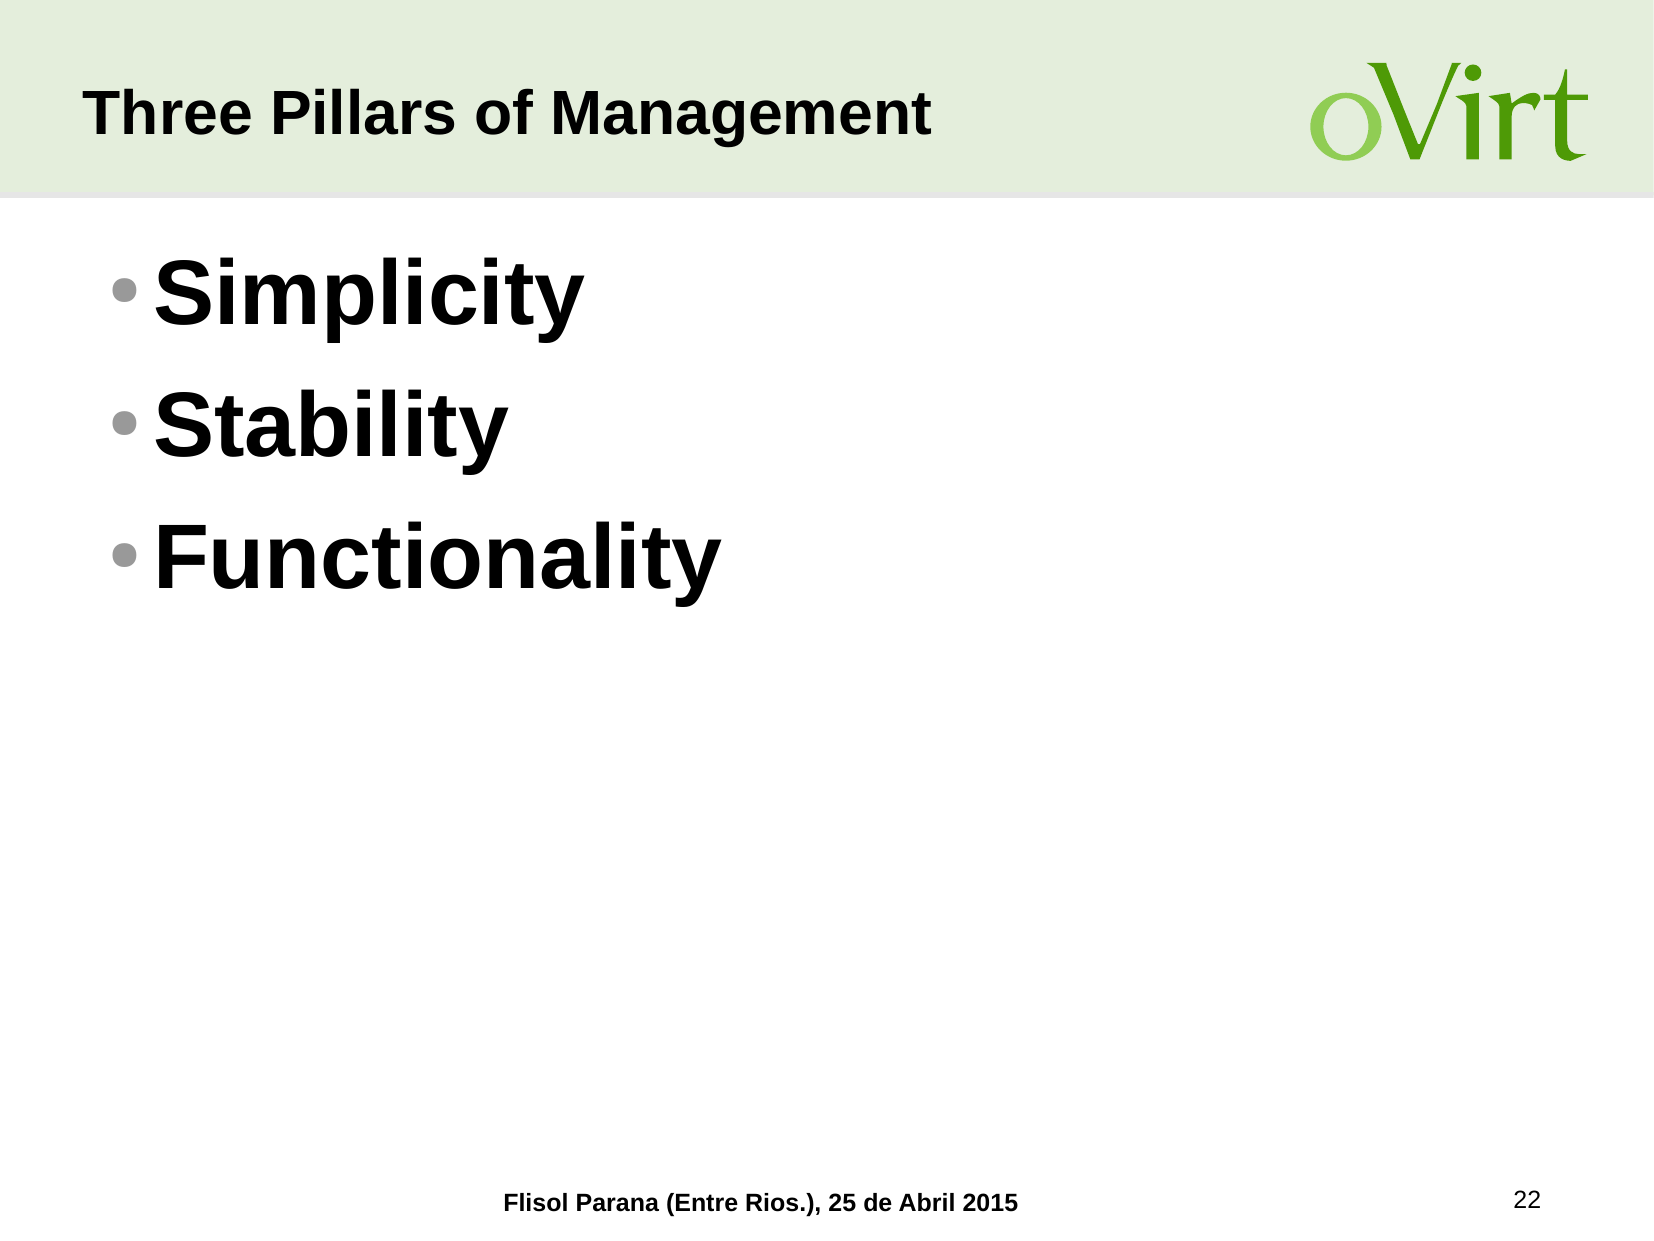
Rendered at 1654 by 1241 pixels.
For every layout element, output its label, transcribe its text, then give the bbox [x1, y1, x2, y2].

title Three Pillars of Management [82, 37, 1571, 188]
list Simplicity Stability Functionality [93, 241, 1582, 932]
